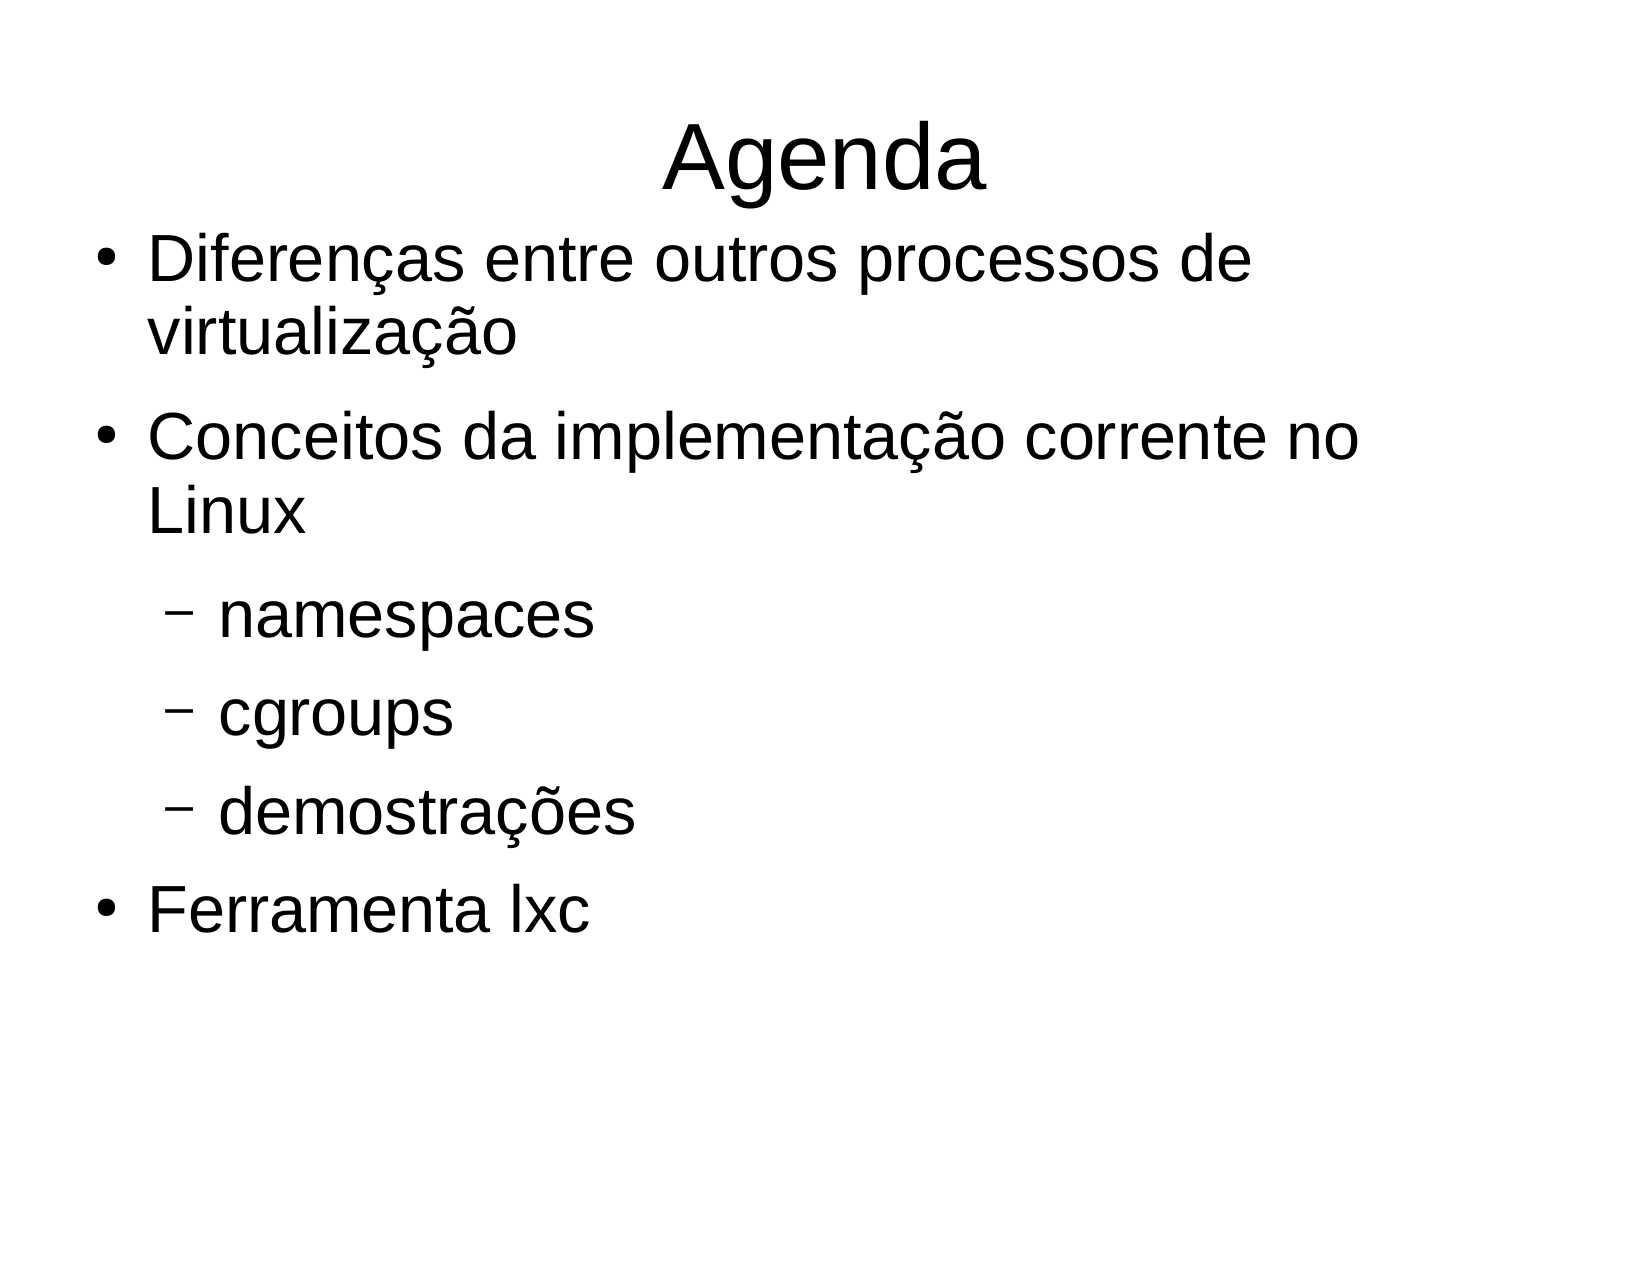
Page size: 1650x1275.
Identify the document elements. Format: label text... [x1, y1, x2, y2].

list Diferenças entre outros processos de virtualização Conceitos da implementação corrente no Linux namespaces cgroups demostrações Ferramenta lxc [76, 221, 1457, 1171]
title Agenda [82, 50, 1568, 264]
